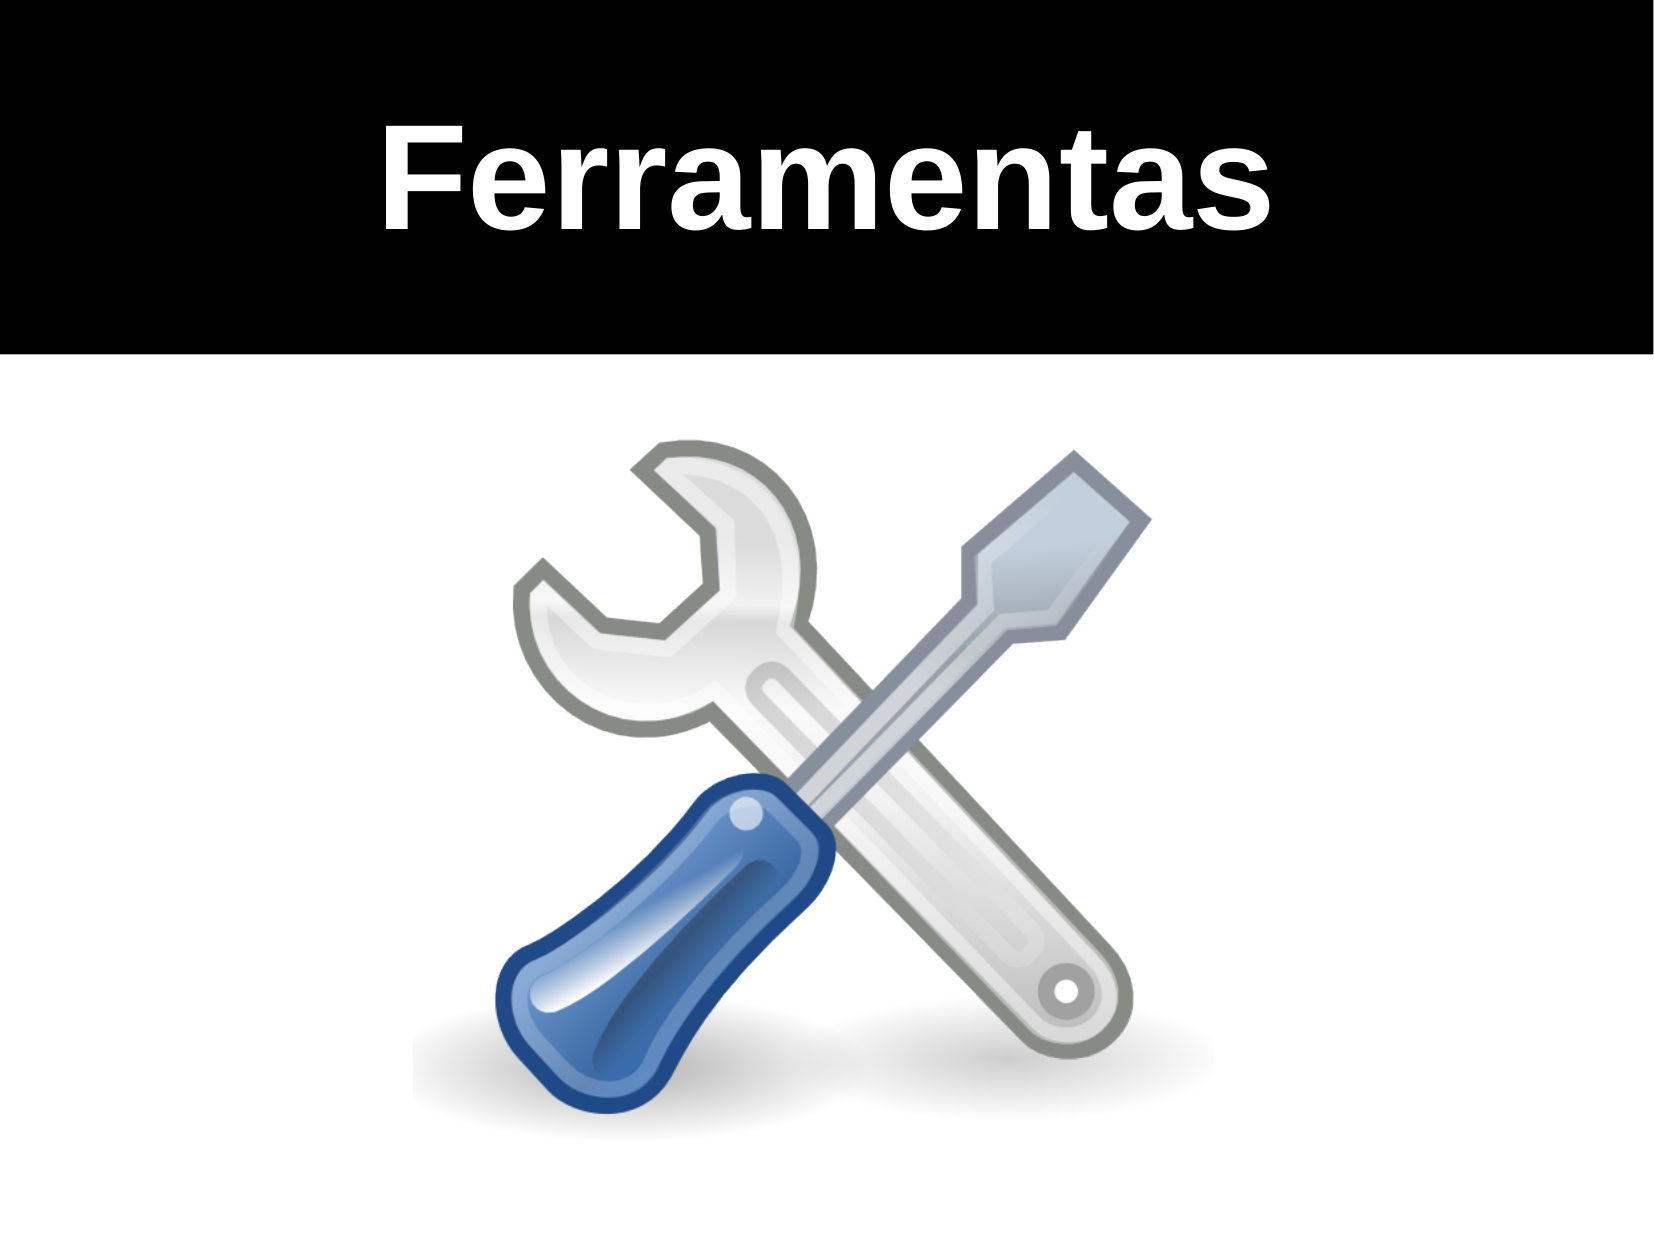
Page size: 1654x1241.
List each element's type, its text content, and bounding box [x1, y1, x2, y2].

picture [413, 358, 1213, 1158]
title Ferramentas [0, 0, 1654, 355]
